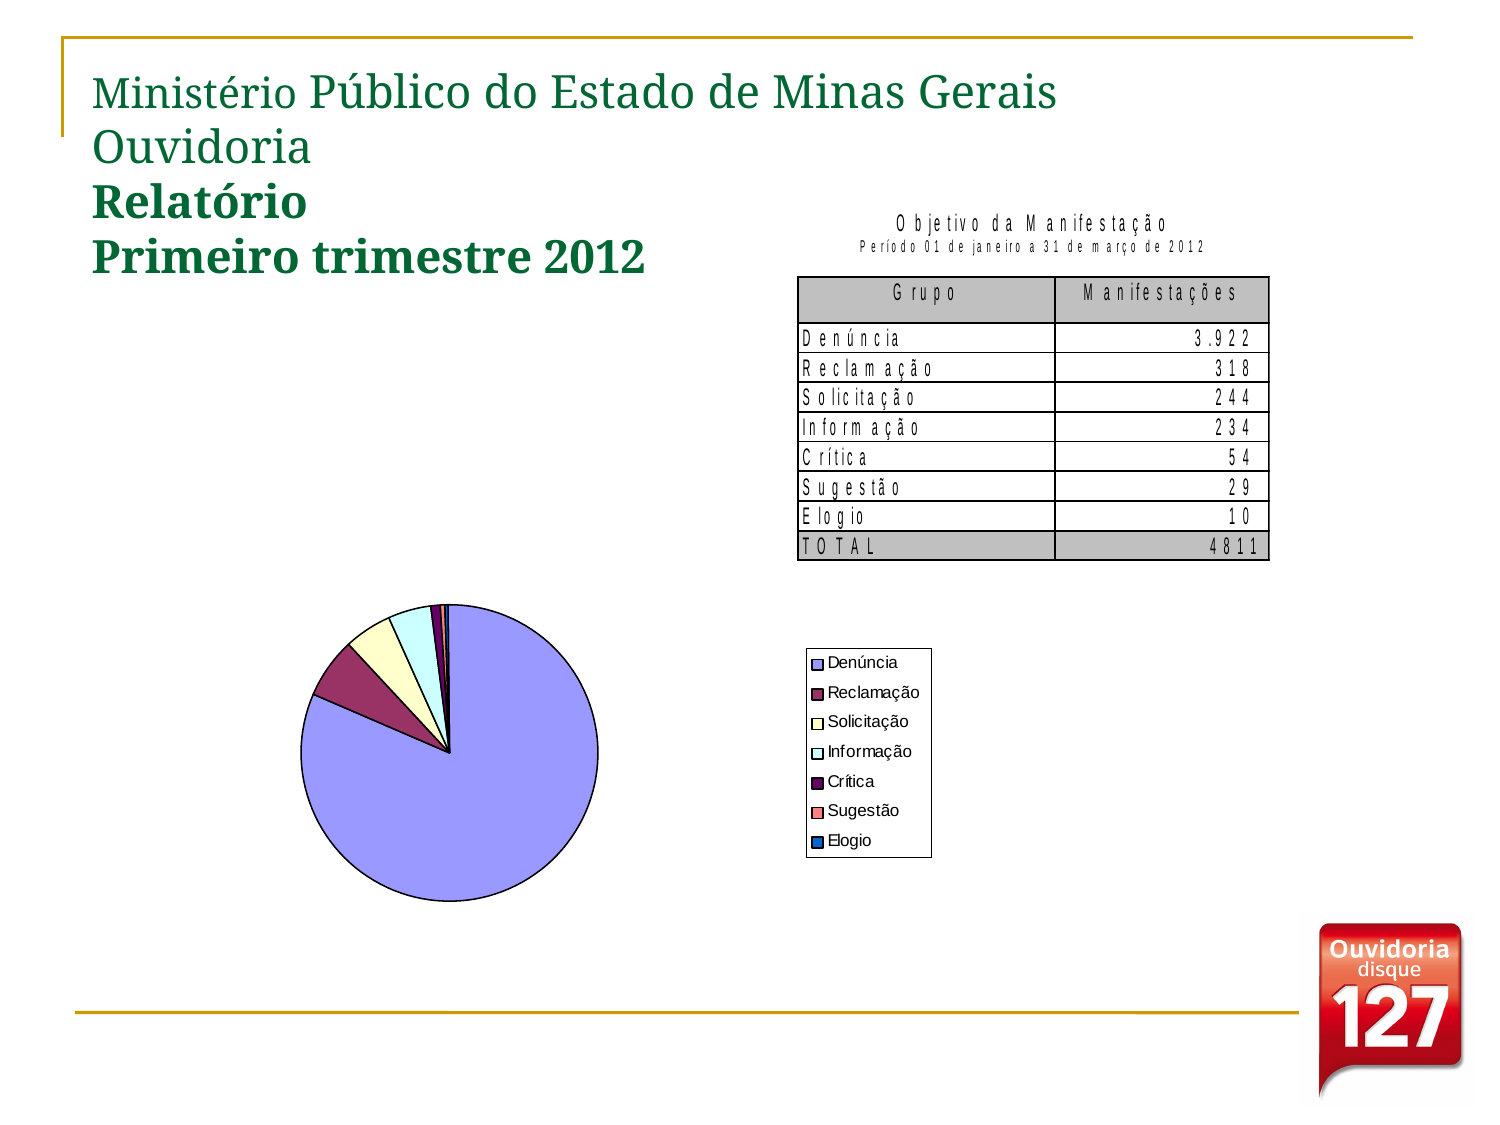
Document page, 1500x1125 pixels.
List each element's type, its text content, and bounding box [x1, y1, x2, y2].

picture [797, 206, 1270, 562]
chart [88, 561, 945, 945]
chart [1299, 912, 1473, 1107]
text_box Ministério Público do Estado de Minas Gerais Ouvidoria Relatório Primeiro trimestre 2012 [76, 0, 1427, 187]
